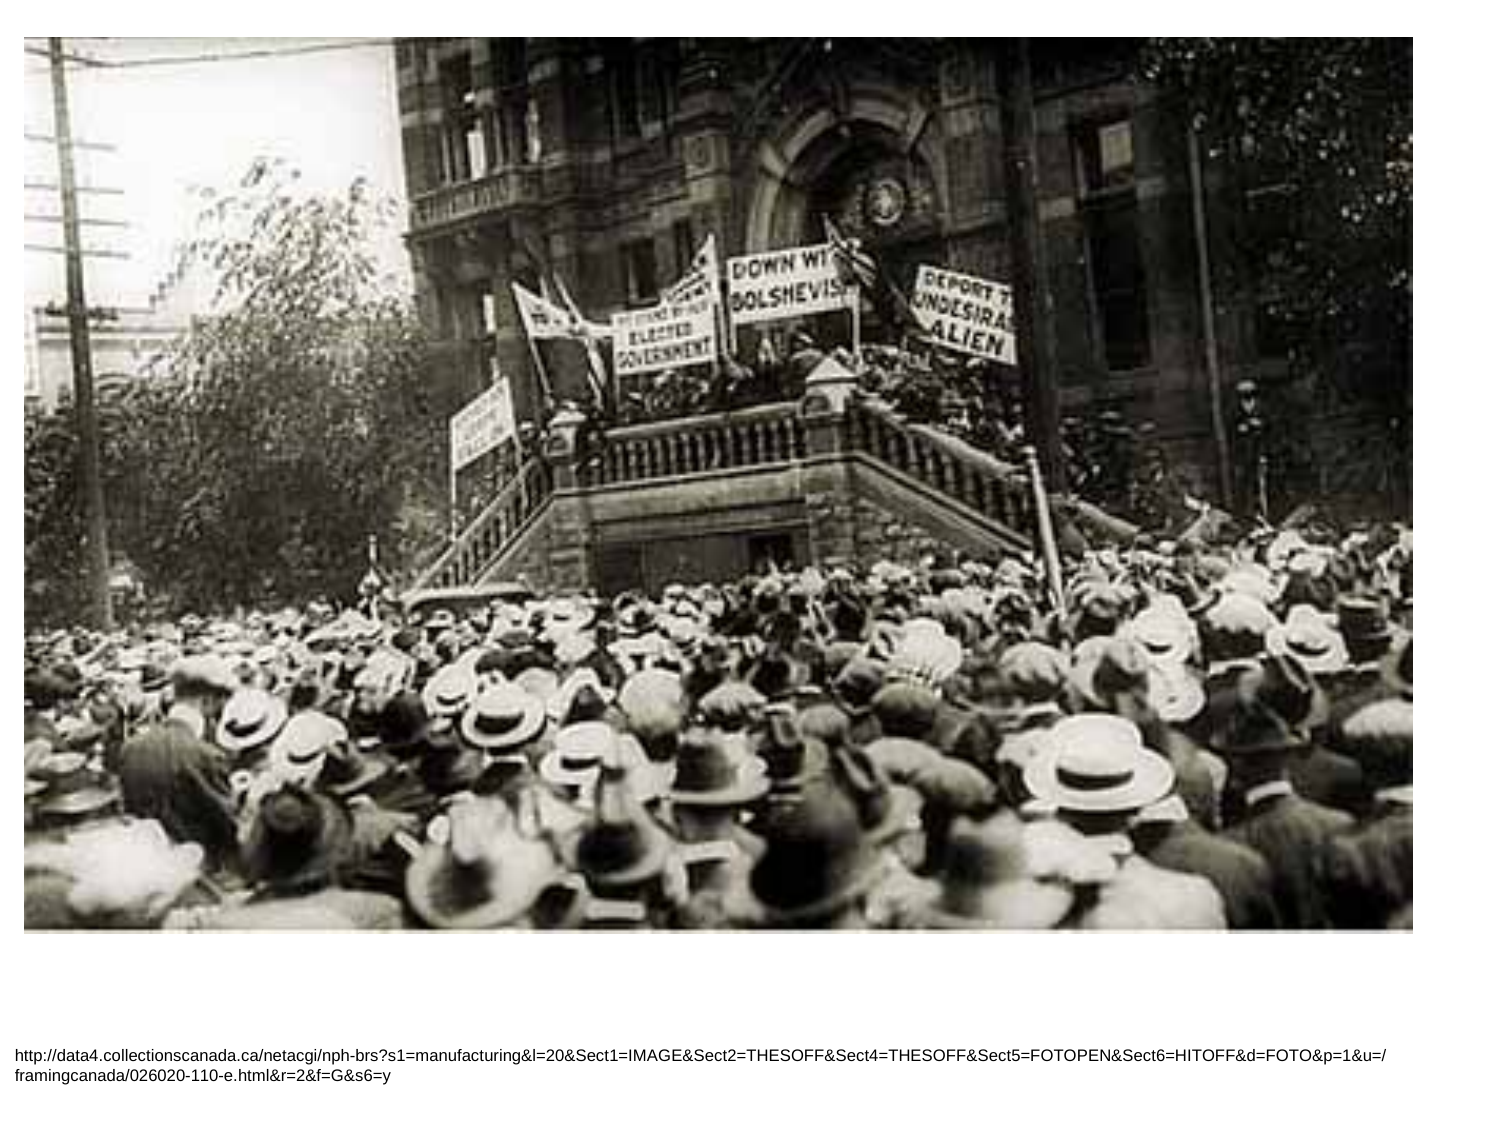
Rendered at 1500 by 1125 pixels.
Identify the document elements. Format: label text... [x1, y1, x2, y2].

text_box http://data4.collectionscanada.ca/netacgi/nph-brs?s1=manufacturing&l=20&Sect1=IMAGE&Sect2=THESOFF&Sect4=THESOFF&Sect5=FOTOPEN&Sect6=HITOFF&d=FOTO&p=1&u=/framingcanada/026020-110-e.html&r=2&f=G&s6=y [0, 1037, 1500, 1093]
picture [24, 37, 1413, 934]
